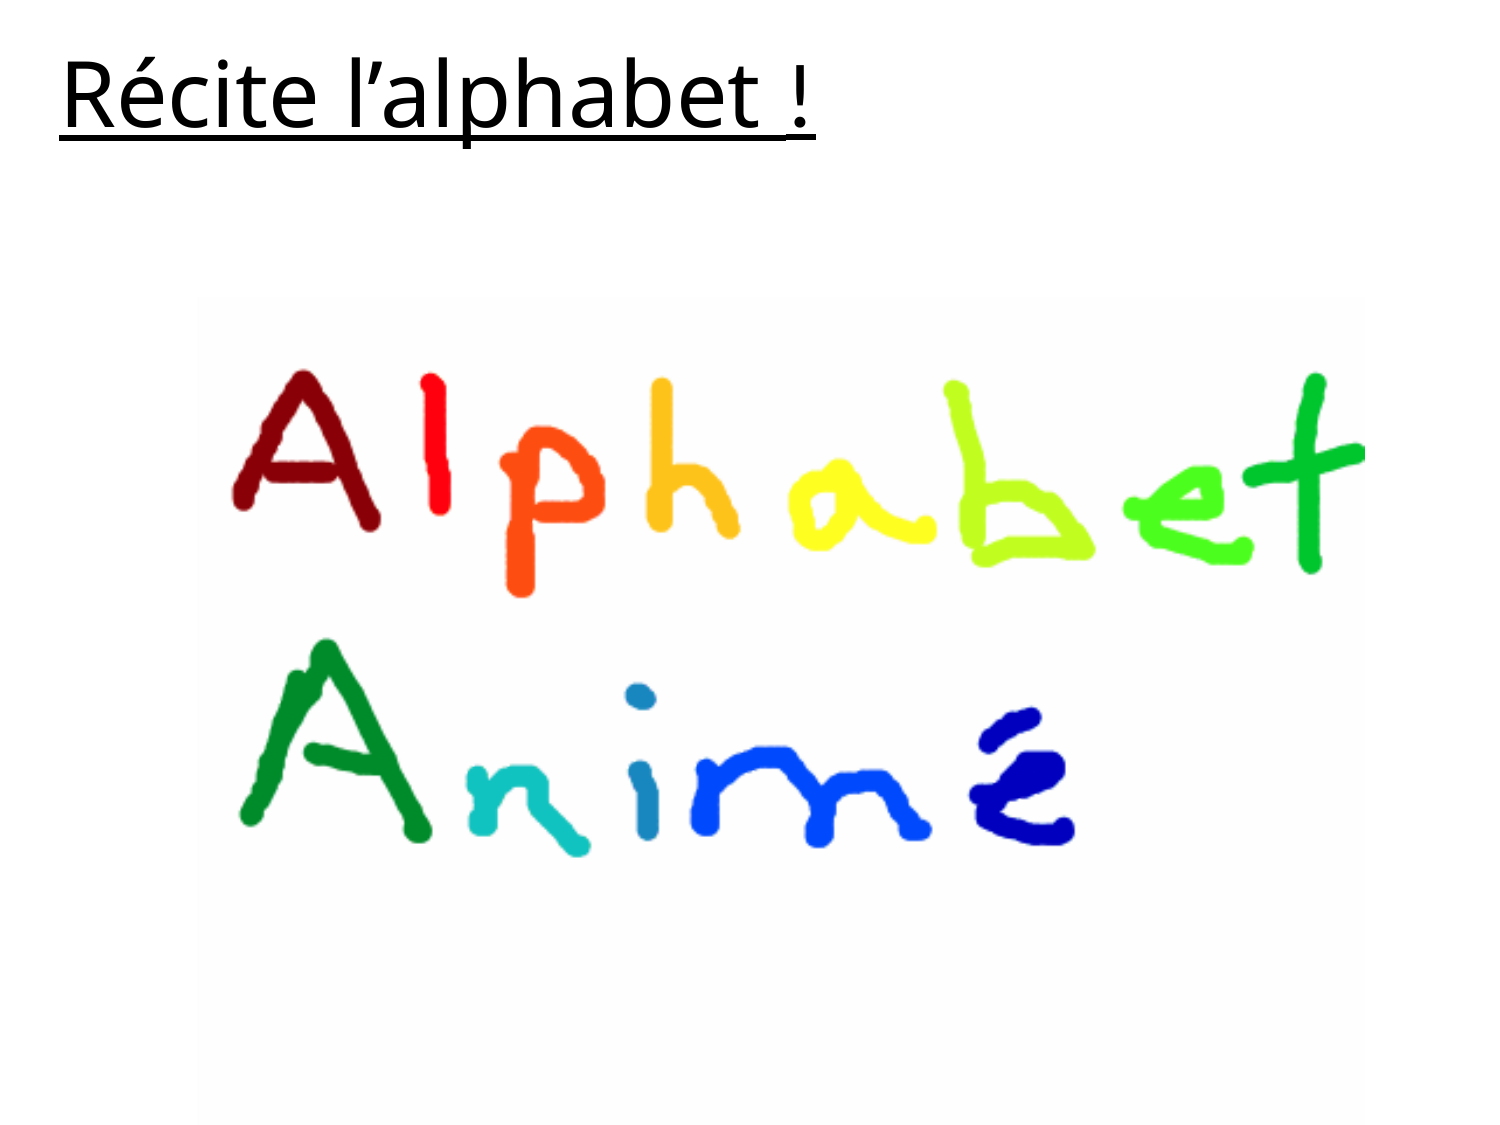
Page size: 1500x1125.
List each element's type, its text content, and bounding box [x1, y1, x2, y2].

picture [197, 297, 1365, 1125]
text_box Récite l’alphabet ! [44, 29, 831, 154]
